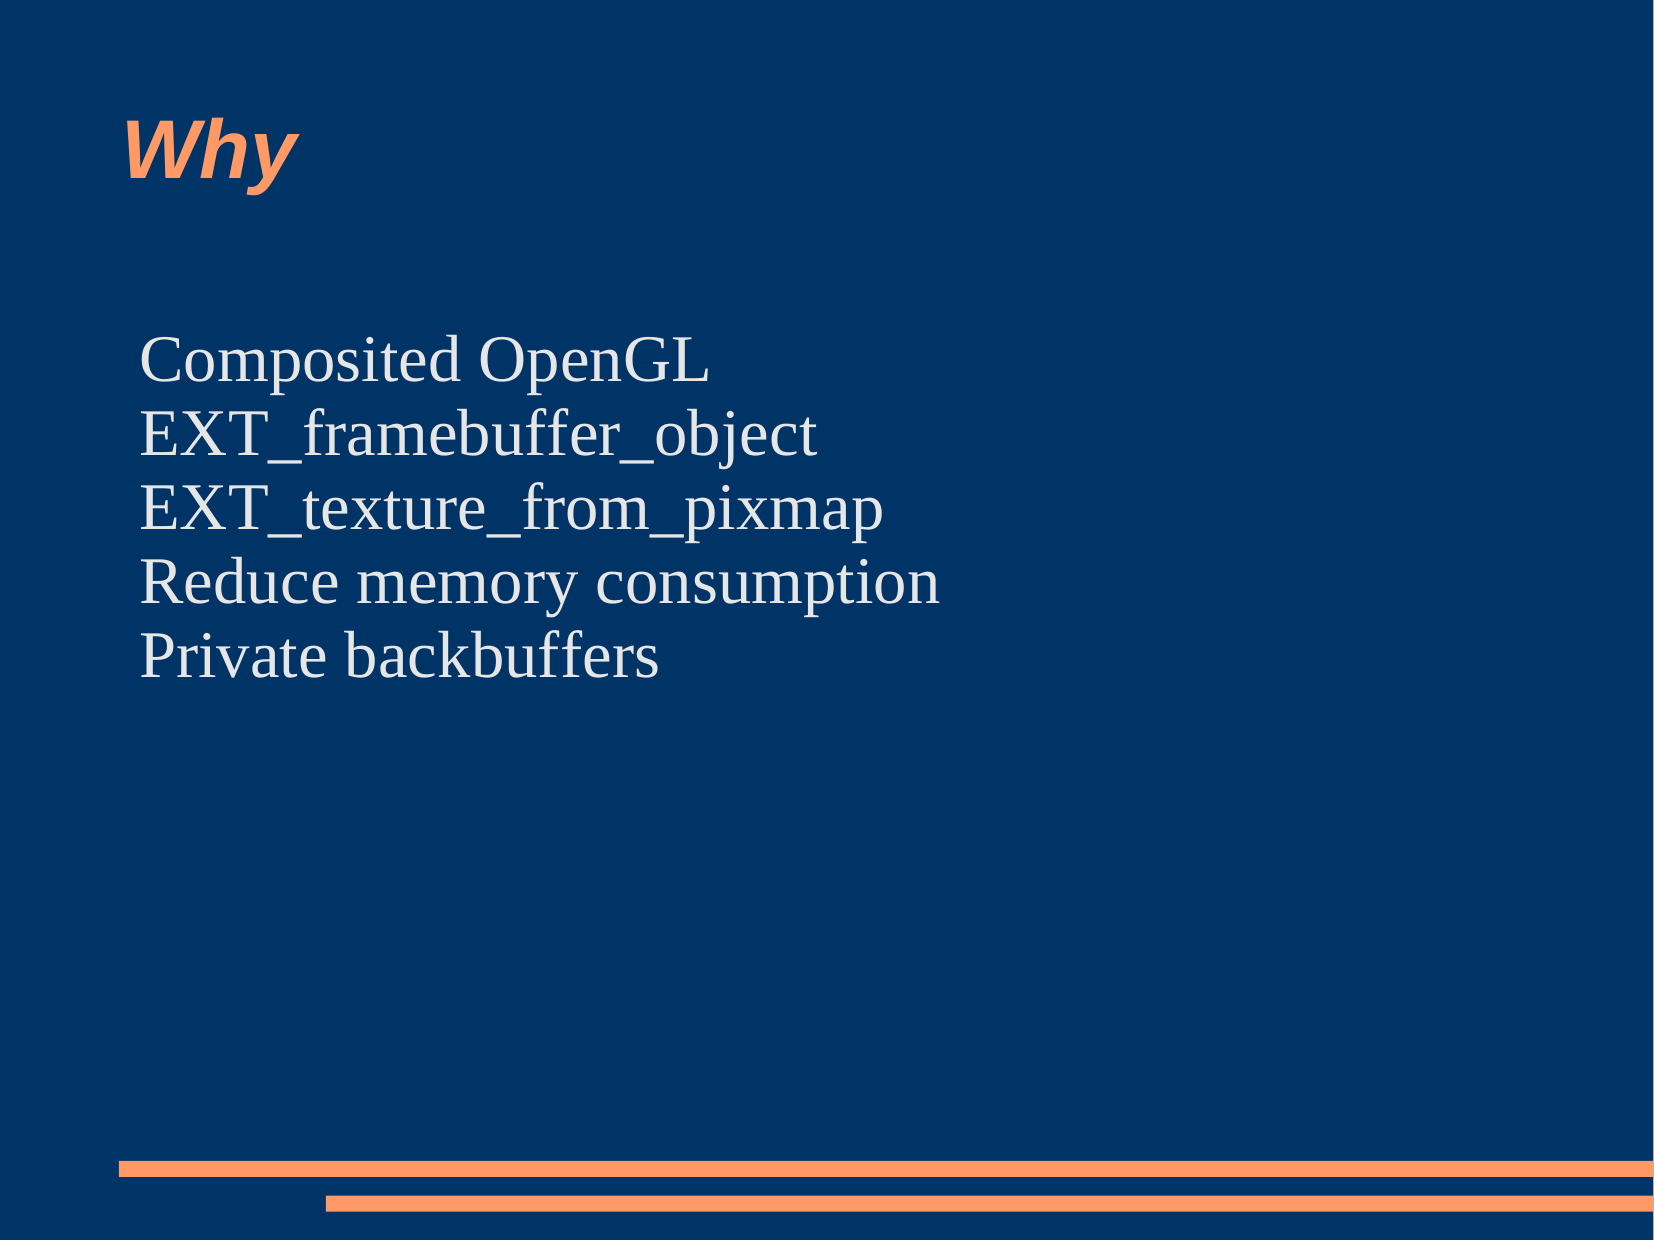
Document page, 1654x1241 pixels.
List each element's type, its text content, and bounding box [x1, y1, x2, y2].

list Composited OpenGL EXT_framebuffer_object EXT_texture_from_pixmap Reduce memory consumption Private backbuffers [121, 322, 1561, 1118]
title Why [121, 46, 1534, 254]
